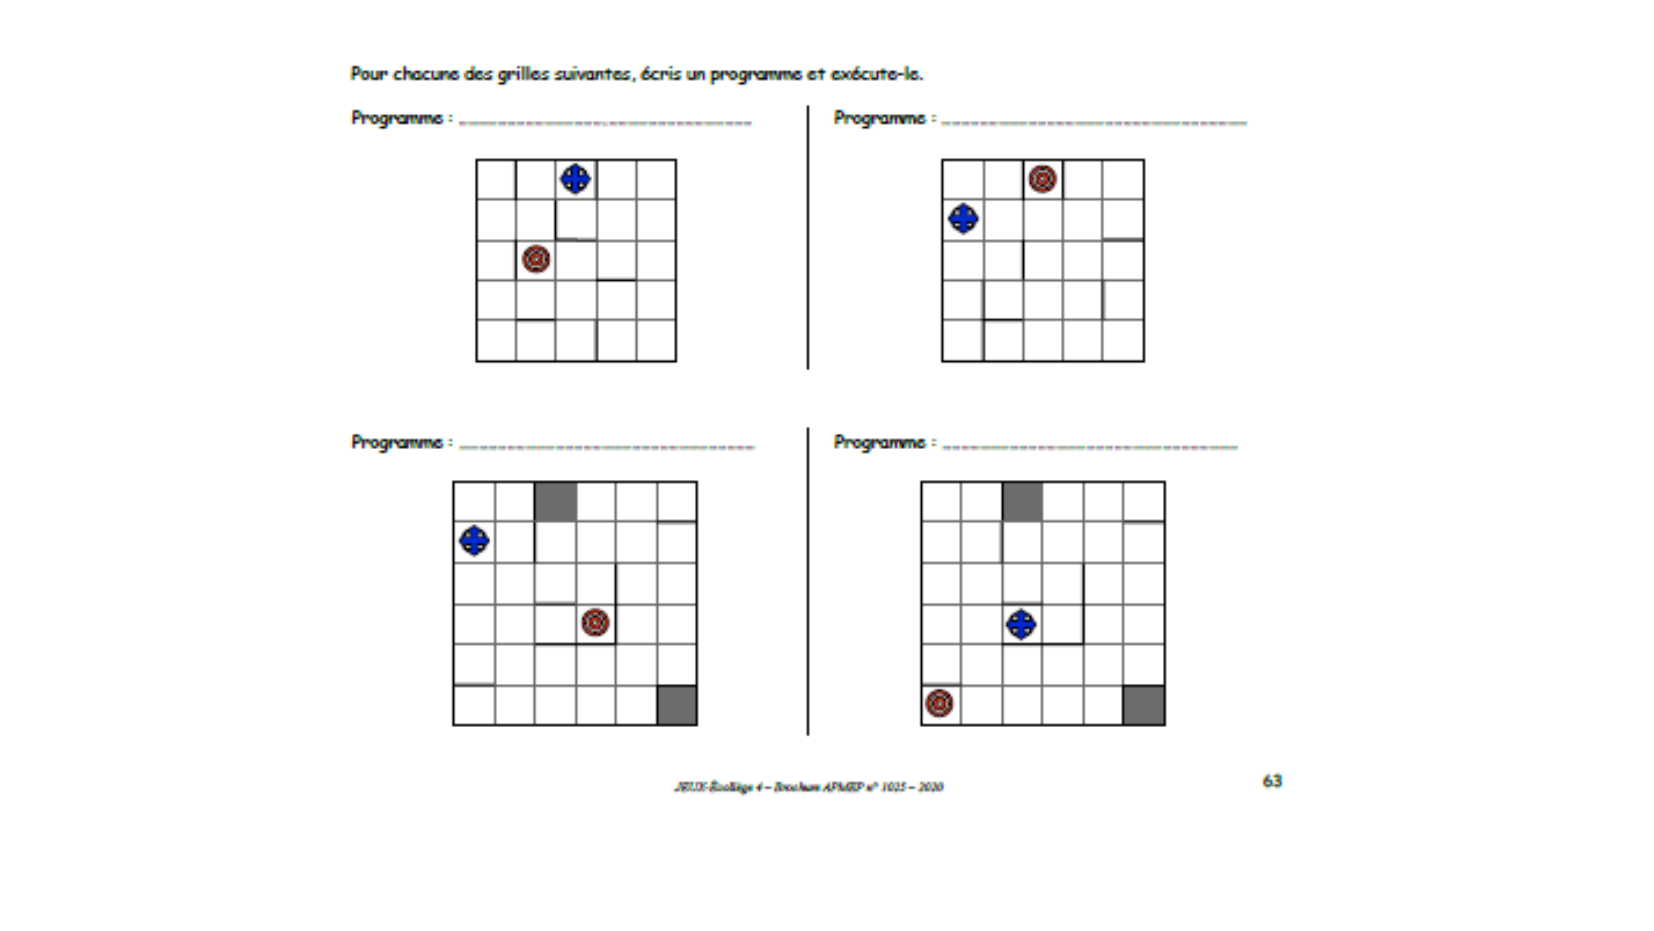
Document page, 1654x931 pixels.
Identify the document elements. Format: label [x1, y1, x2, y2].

picture [307, 37, 1301, 815]
